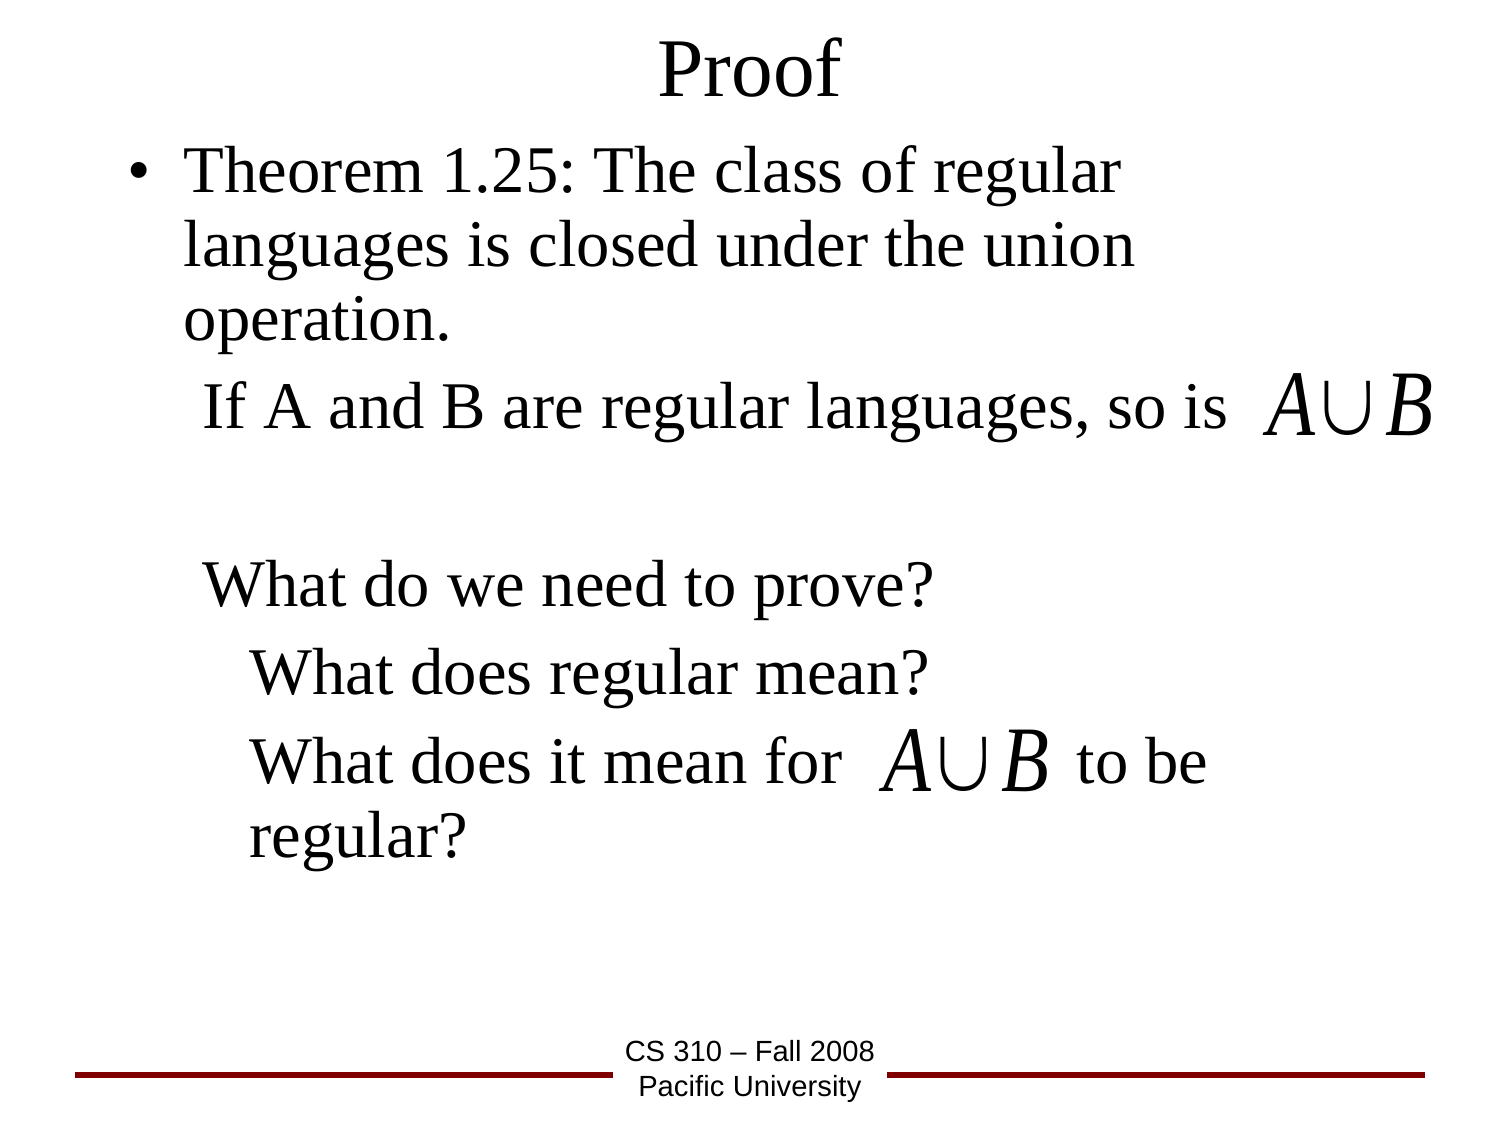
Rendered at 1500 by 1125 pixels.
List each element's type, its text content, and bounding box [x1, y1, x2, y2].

chart [1237, 352, 1478, 476]
chart [853, 708, 1095, 832]
list Theorem 1.25: The class of regular languages is closed under the union operation. If A and B are regular languages, so is What do we need to prove? What does regular mean? What does it mean for to be regular? [112, 125, 1388, 1001]
title Proof [112, 14, 1388, 123]
